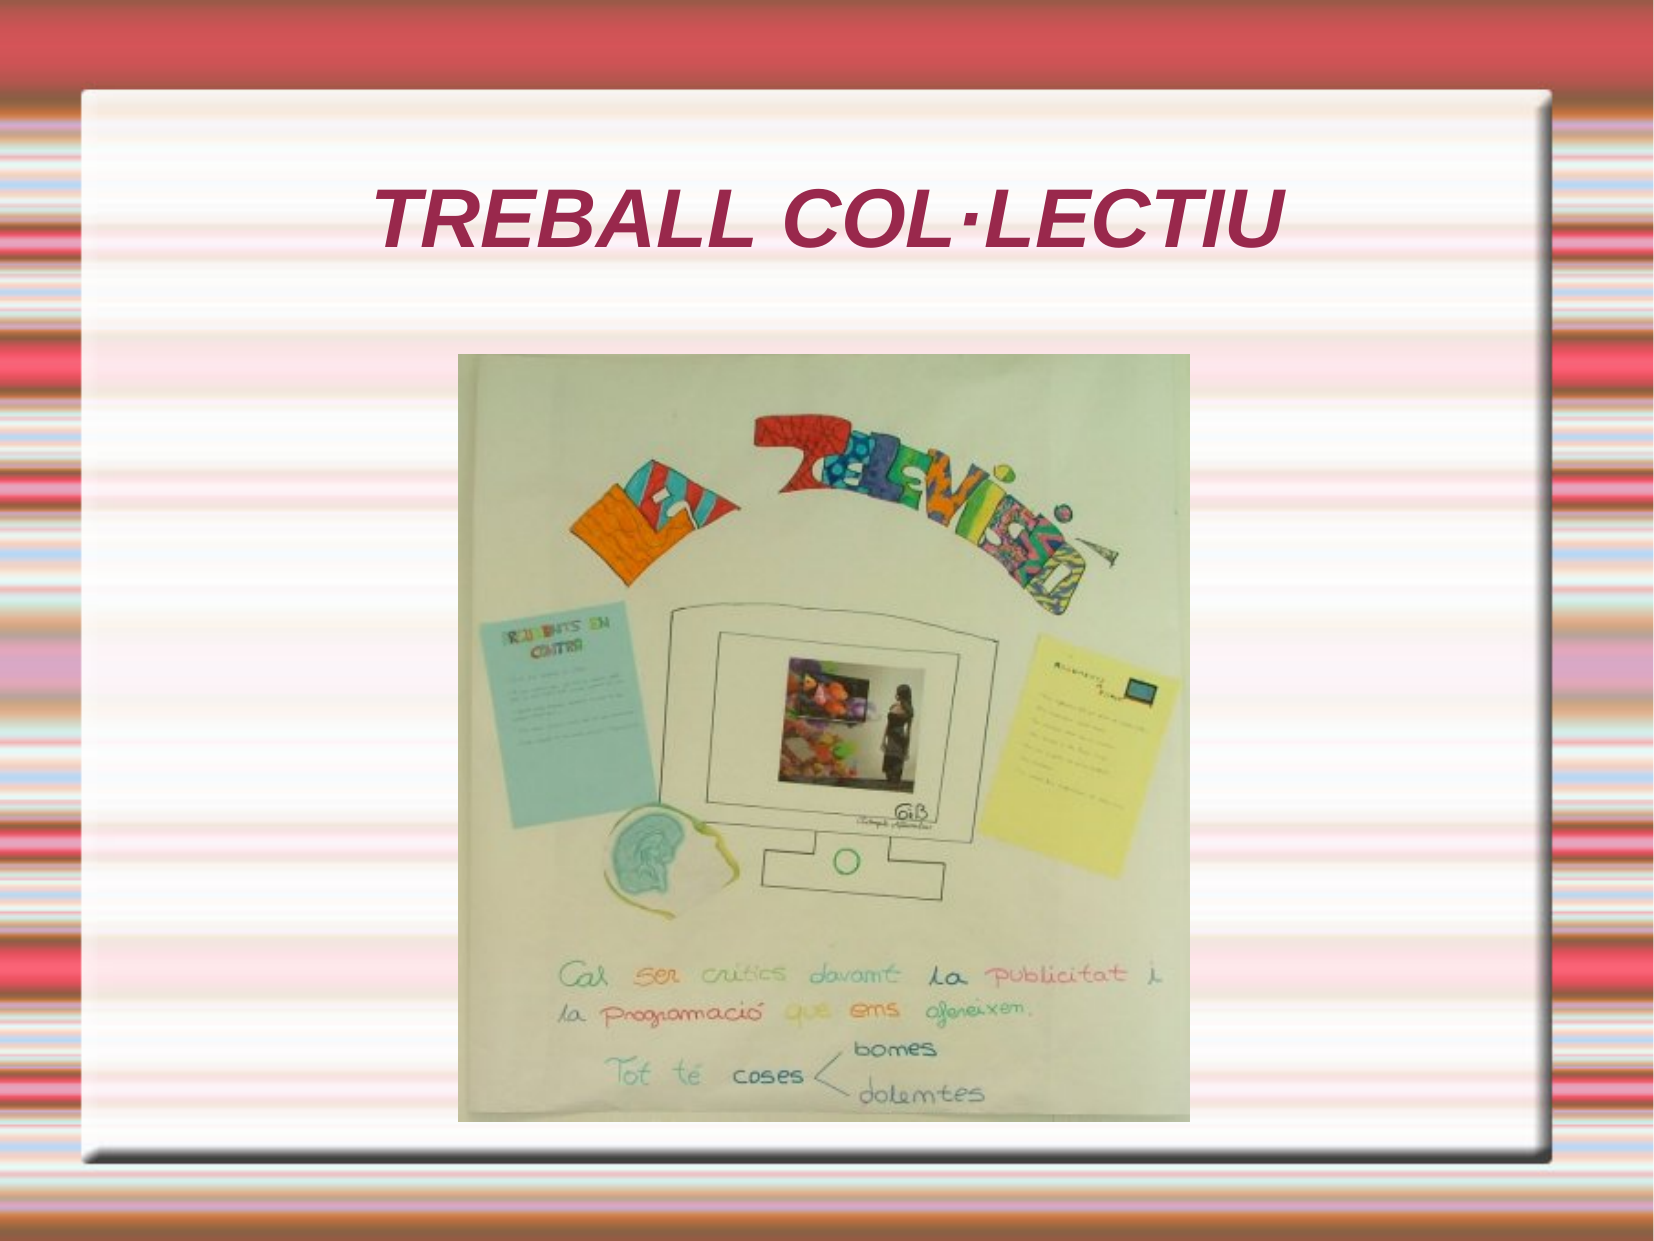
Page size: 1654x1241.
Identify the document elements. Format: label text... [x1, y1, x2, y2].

picture [0, 0, 1654, 1241]
title TREBALL COL·LECTIU [121, 114, 1534, 322]
